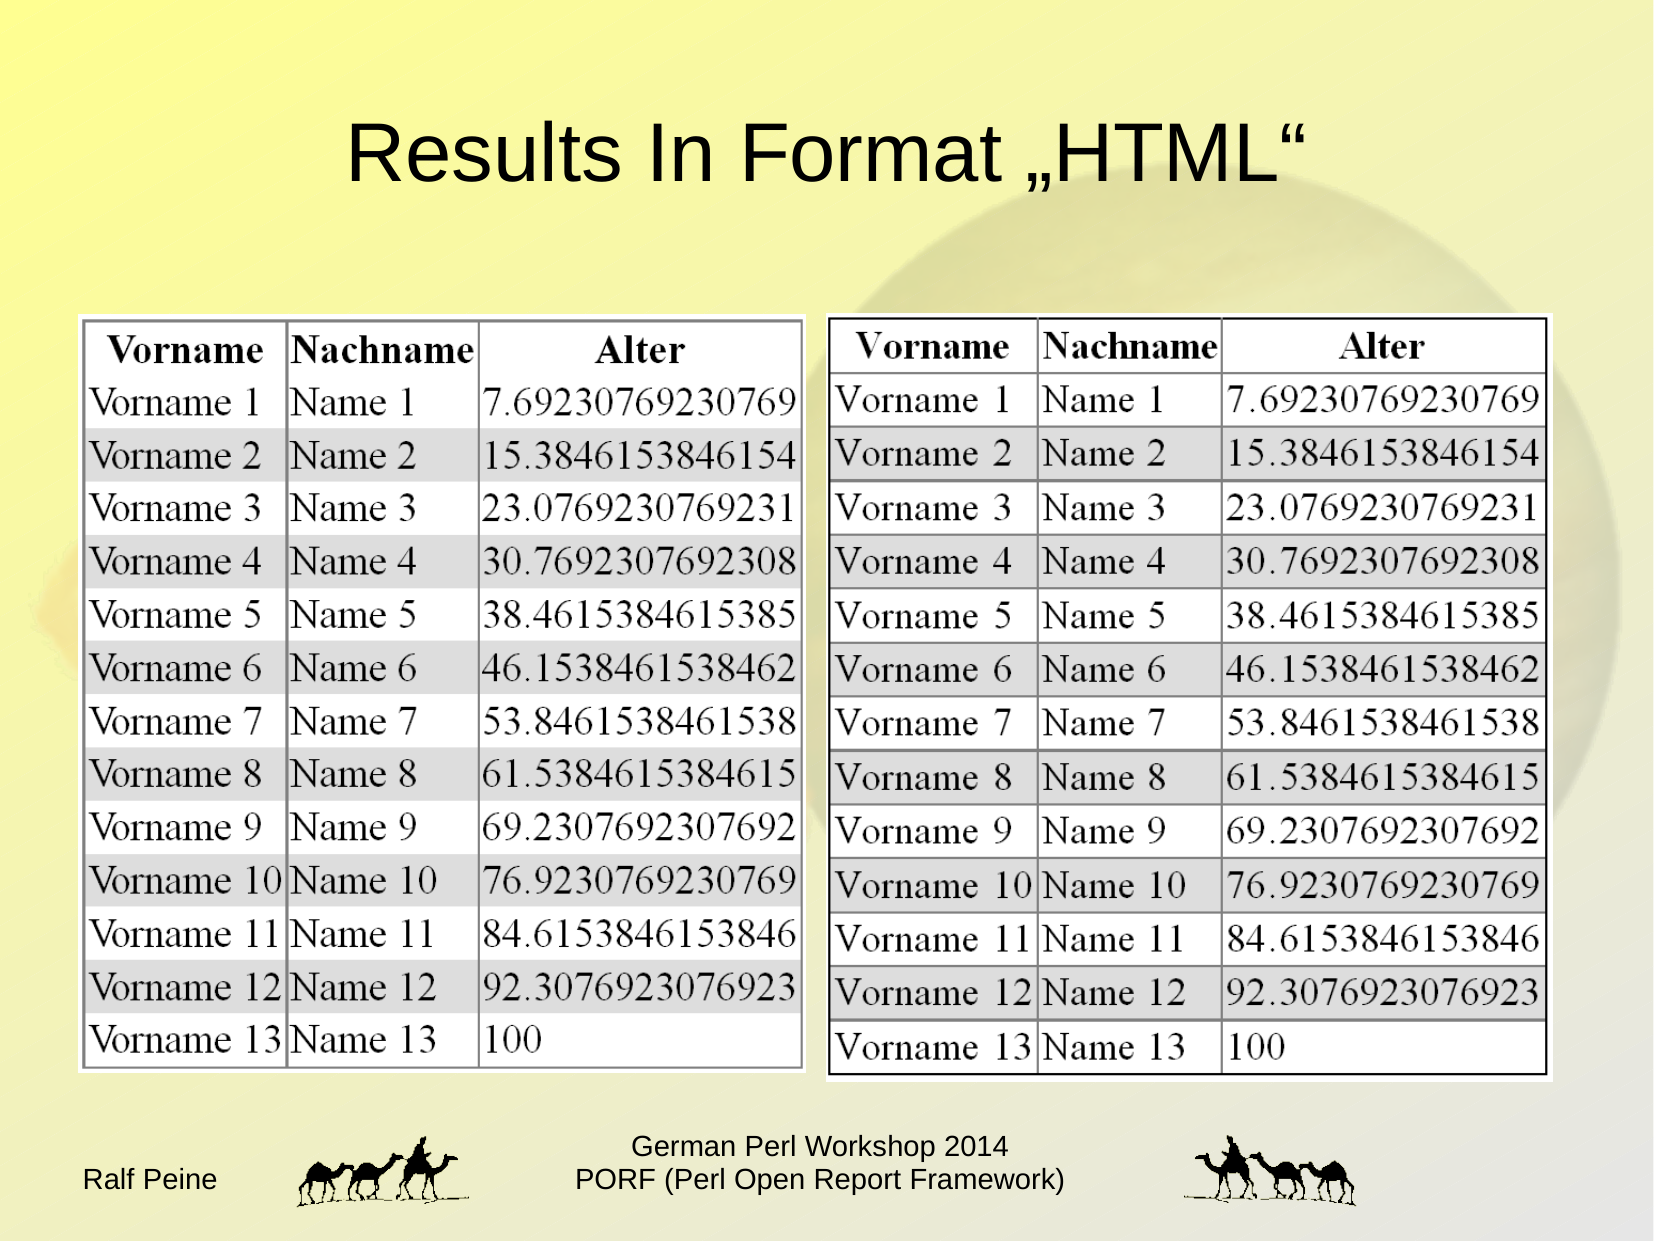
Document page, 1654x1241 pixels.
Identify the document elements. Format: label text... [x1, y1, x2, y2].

picture [1184, 1133, 1362, 1213]
picture [3, 138, 1654, 1082]
title Results In Format „HTML“ [82, 49, 1571, 257]
picture [291, 1134, 469, 1214]
